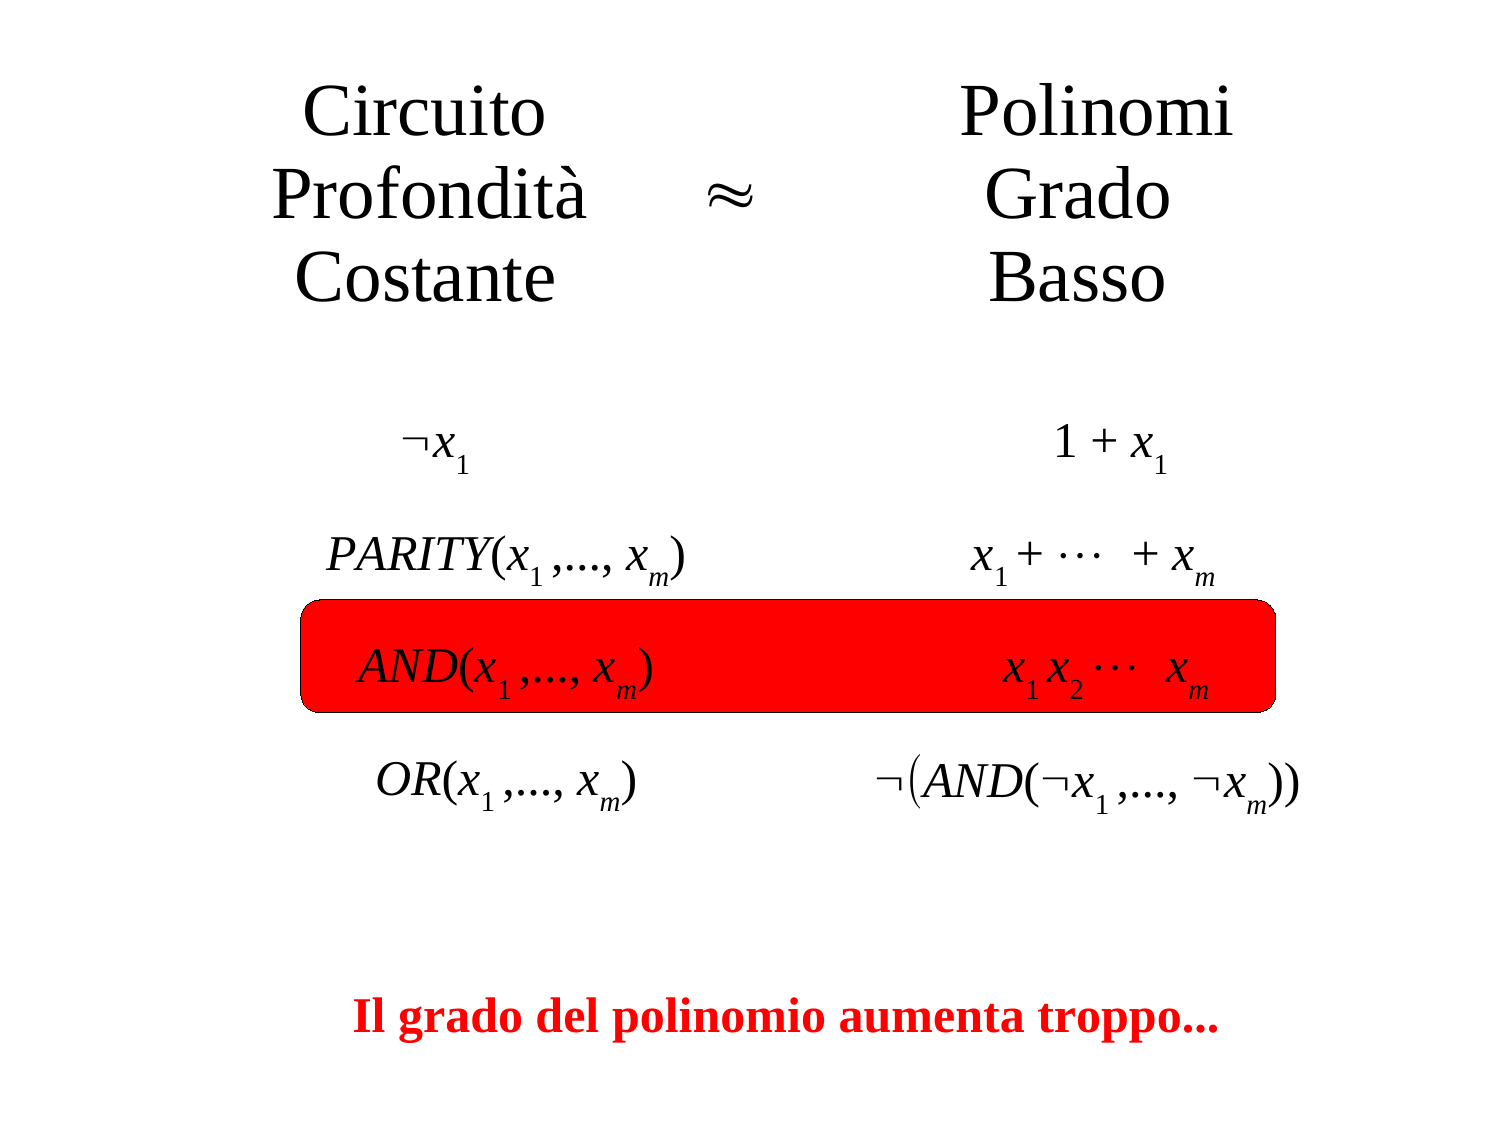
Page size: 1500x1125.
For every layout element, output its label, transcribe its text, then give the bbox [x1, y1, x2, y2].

text_box x1 x2 ⋯ xm [975, 625, 1238, 740]
text_box AND(x1 ,..., xm) [187, 625, 826, 737]
text_box 1 + x1 [908, 400, 1313, 488]
text_box x1 + ⋯ + xm [937, 512, 1238, 601]
text_box Il grado del polinomio aumenta troppo... [337, 975, 1276, 1050]
text_box OR(x1 ,..., xm) [187, 737, 826, 826]
text_box PARITY(x1 ,..., xm) [187, 512, 826, 601]
text_box ¬x1 [233, 400, 638, 488]
title Circuito Polinomi Profondità ≈ Grado Costante Basso [112, 69, 1387, 319]
text_box [300, 599, 1276, 713]
text_box ¬(AND(¬x1 ,..., ¬xm)) [825, 740, 1351, 828]
